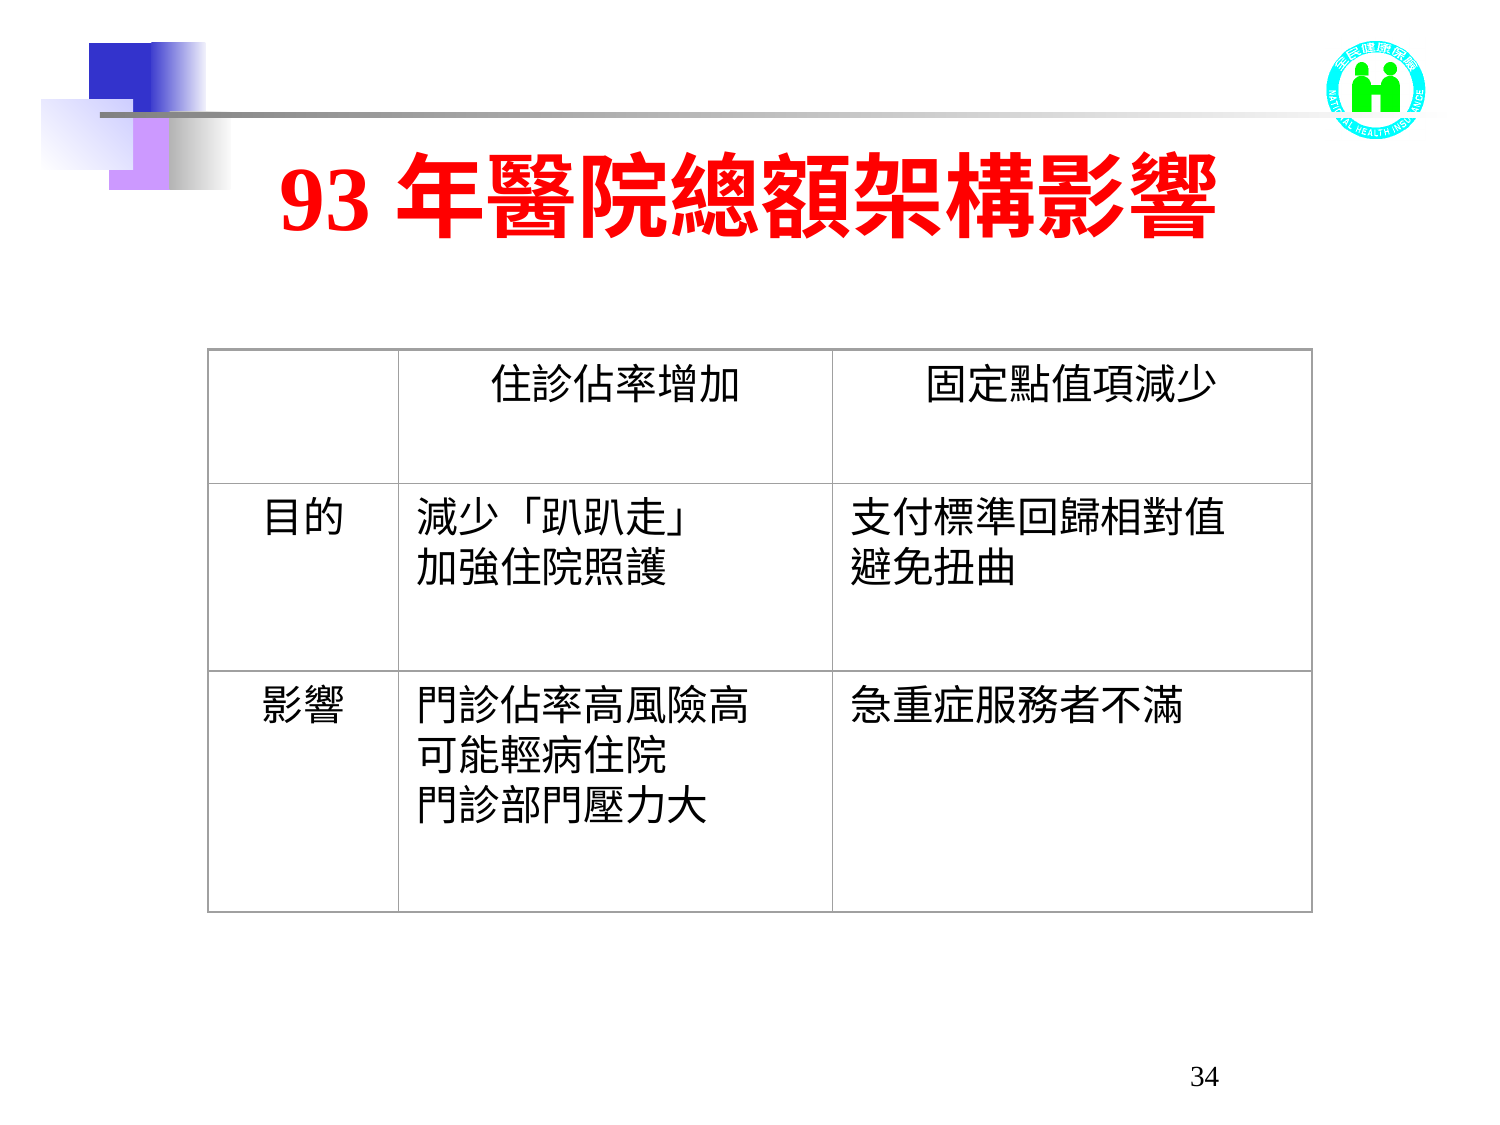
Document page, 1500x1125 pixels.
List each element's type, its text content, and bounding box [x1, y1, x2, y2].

text_box 急重症服務者不滿 [835, 671, 1309, 911]
text_box 支付標準回歸相對值 避免扭曲 [835, 484, 1309, 670]
title 93年醫院總額架構影響 [112, 99, 1388, 288]
text_box 門診佔率高風險高 可能輕病住院 門診部門壓力大 [401, 671, 830, 911]
text_box 目的 [211, 484, 396, 670]
text_box 影響 [211, 671, 396, 911]
text_box [1175, 1050, 1488, 1125]
text_box 固定點值項減少 [835, 351, 1309, 483]
text_box 住診佔率增加 [401, 351, 830, 483]
text_box 減少「趴趴走」 加強住院照護 [401, 484, 830, 670]
